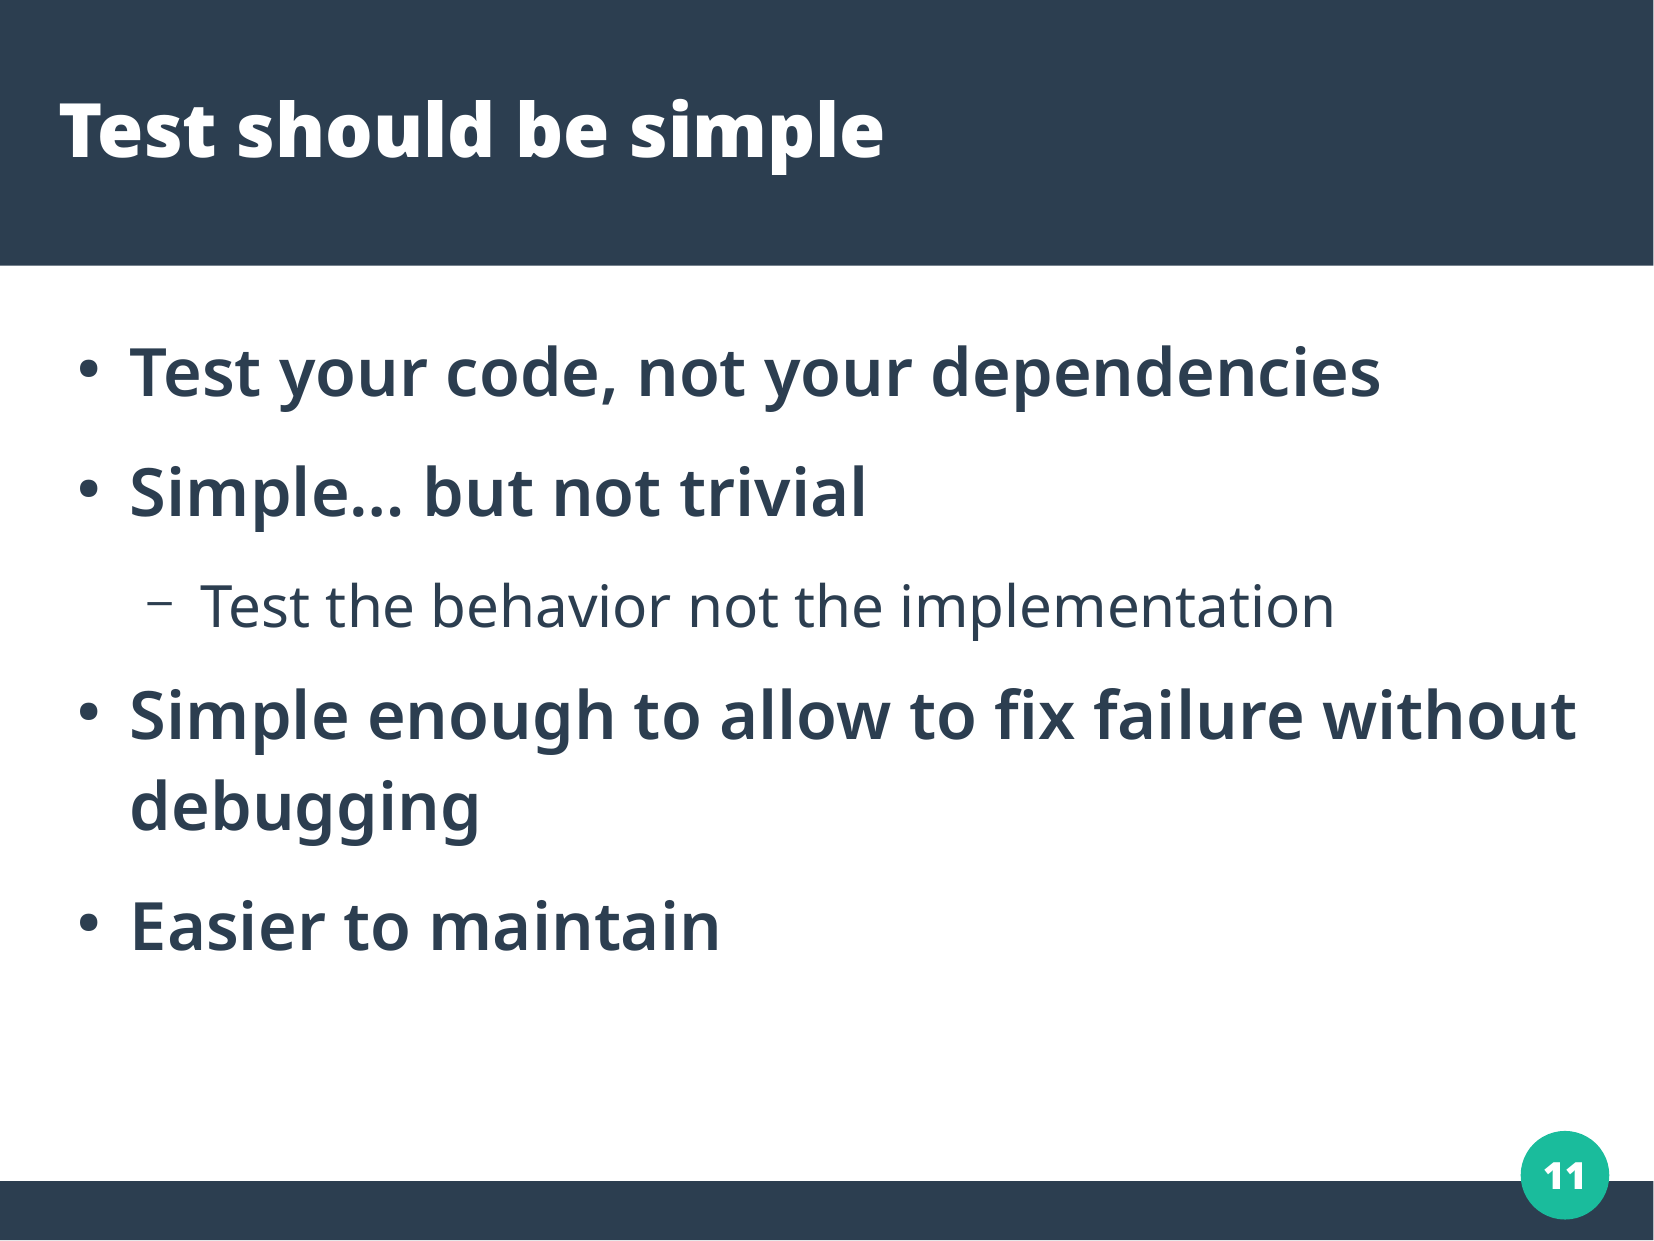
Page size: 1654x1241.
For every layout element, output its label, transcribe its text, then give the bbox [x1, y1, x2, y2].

title Test should be simple [59, 49, 1595, 207]
list Test your code, not your dependencies Simple… but not trivial Test the behavior not the implementation Simple enough to allow to fix failure without debugging Easier to maintain [59, 324, 1595, 1152]
